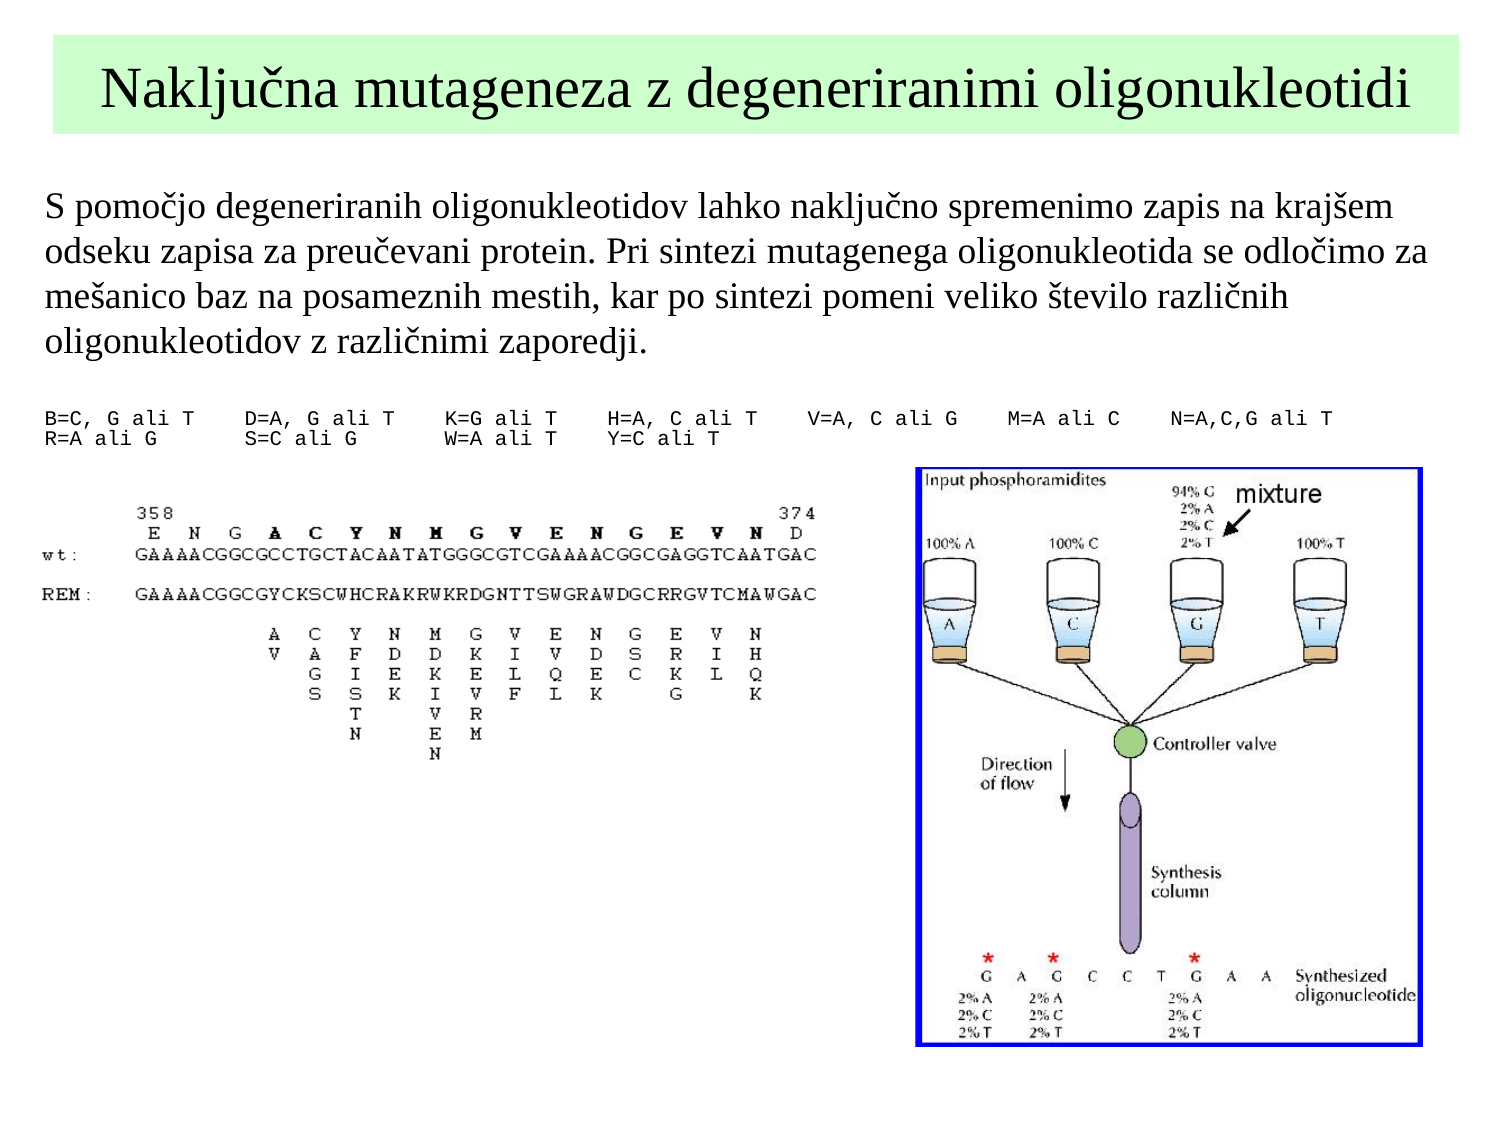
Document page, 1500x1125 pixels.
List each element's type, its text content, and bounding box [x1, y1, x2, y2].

title Naključna mutageneza z degeneriranimi oligonukleotidi [53, 34, 1459, 134]
list S pomočjo degeneriranih oligonukleotidov lahko naključno spremenimo zapis na krajšem odseku zapisa za preučevani protein. Pri sintezi mutagenega oligonukleotida se odločimo za mešanico baz na posameznih mestih, kar po sintezi pomeni veliko število različnih oligonukleotidov z različnimi zaporedji. B=C, G ali T D=A, G ali T K=G ali T H=A, C ali T V=A, C ali G M=A ali C N=A,C,G ali T R=A ali G S=C ali G W=A ali T Y=C ali T [29, 173, 1500, 551]
picture [41, 467, 1423, 1047]
